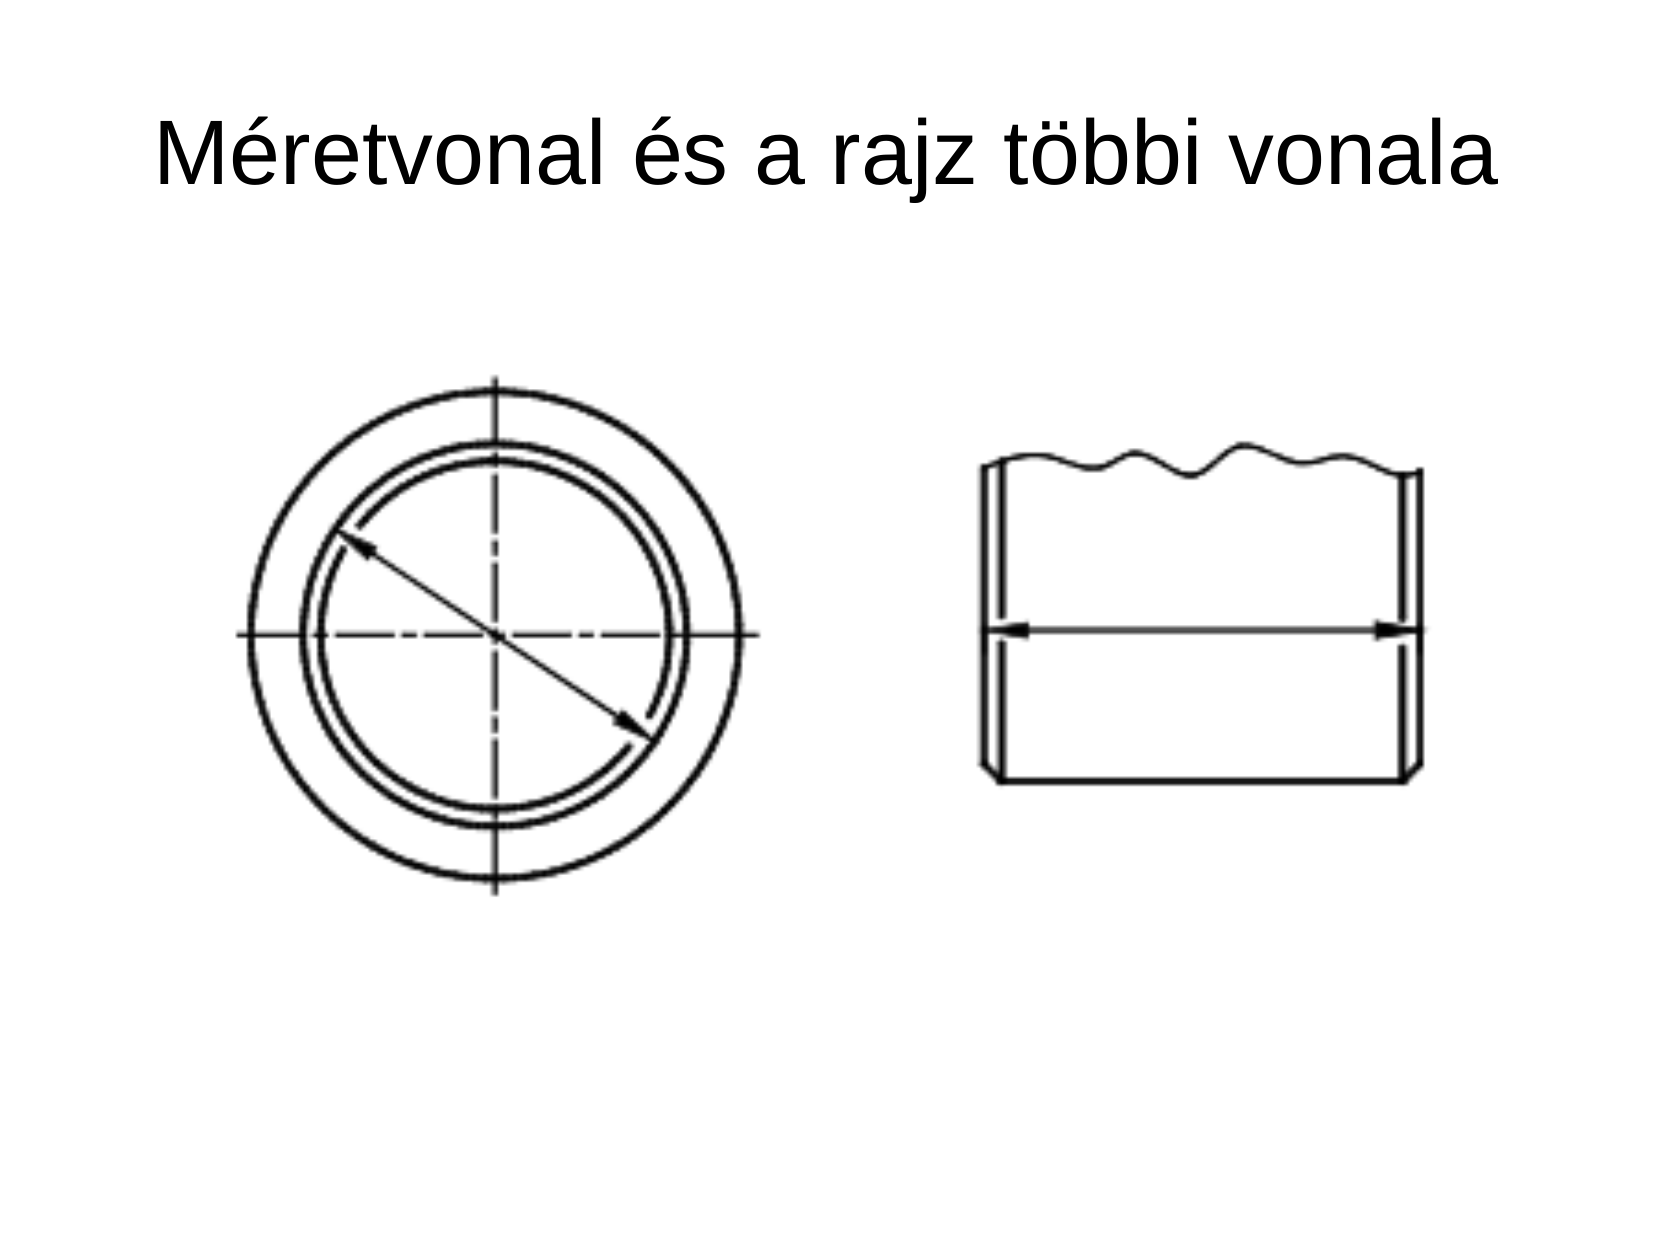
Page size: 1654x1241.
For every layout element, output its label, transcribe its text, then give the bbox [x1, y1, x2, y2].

picture [153, 329, 1517, 945]
title Méretvonal és a rajz többi vonala [82, 49, 1571, 257]
